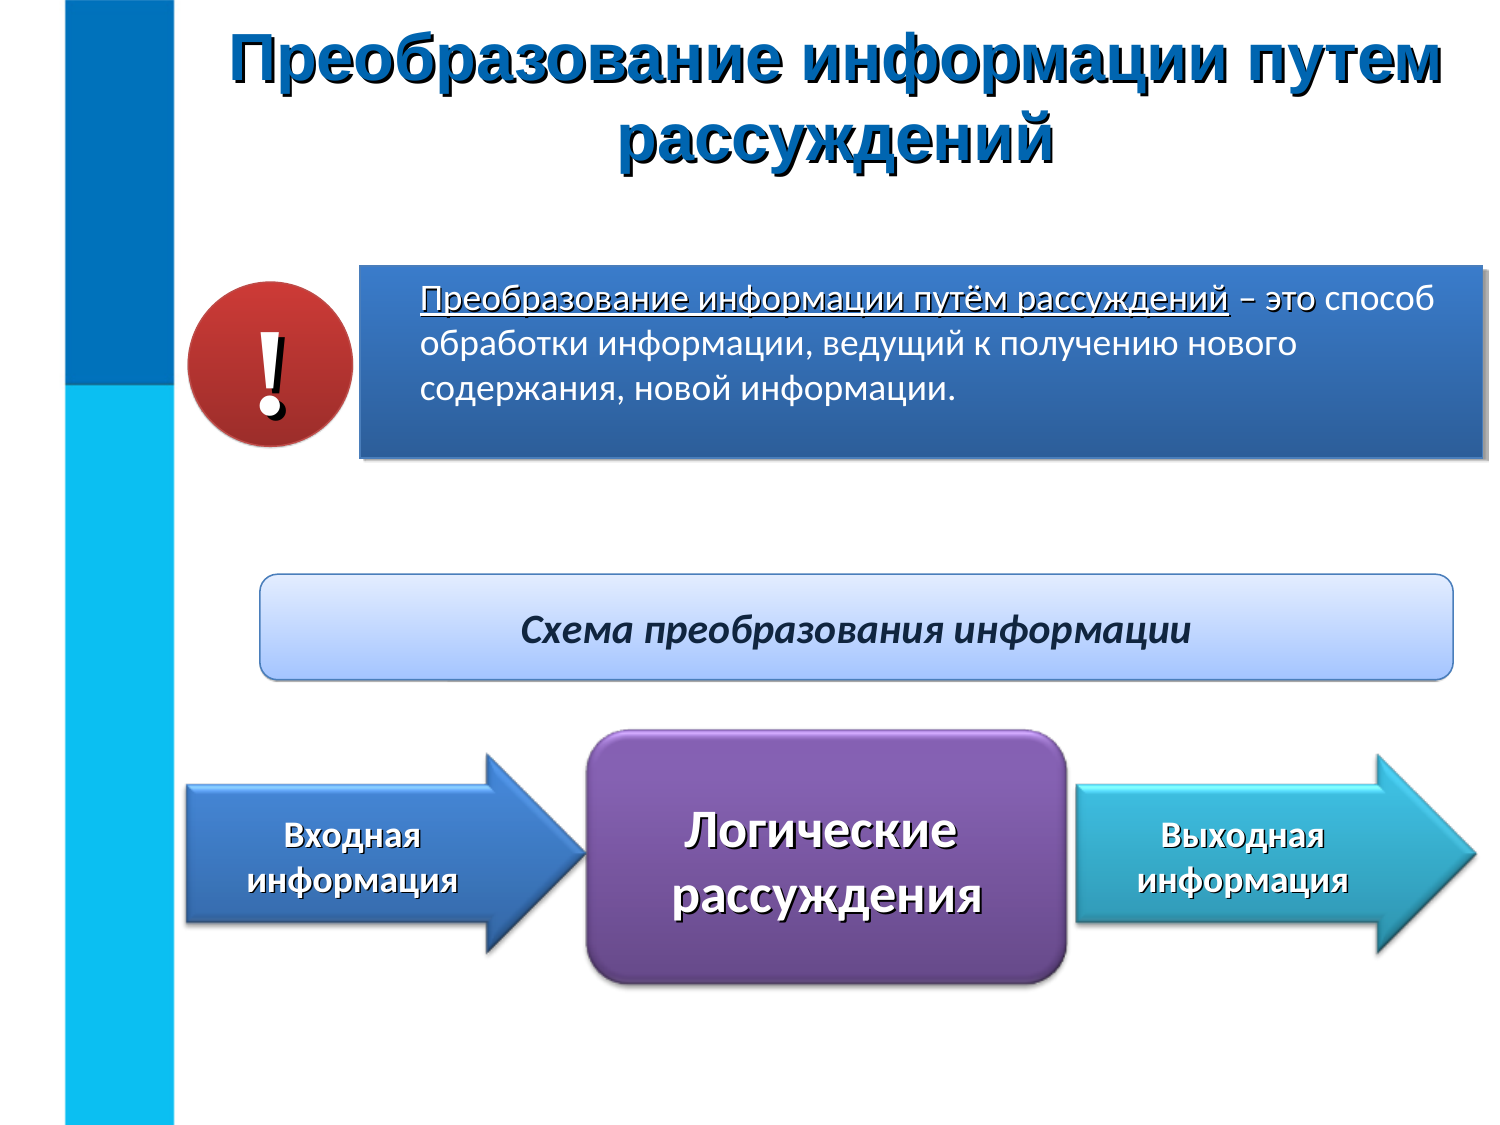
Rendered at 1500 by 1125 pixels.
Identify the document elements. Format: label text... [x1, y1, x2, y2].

text_box Логические рассуждения [600, 744, 1055, 973]
text_box Выходная информация [1078, 786, 1408, 924]
text_box Входная информация [187, 786, 518, 924]
text_box ! [188, 282, 353, 447]
title Преобразование информации путем рассуждений [182, 0, 1490, 188]
picture [0, 0, 1500, 1125]
text_box Преобразование информации путём рассуждений – это способ обработки информации, ведущий к получению нового содержания, новой информации. [360, 265, 1483, 458]
text_box Схема преобразования информации [259, 574, 1454, 680]
